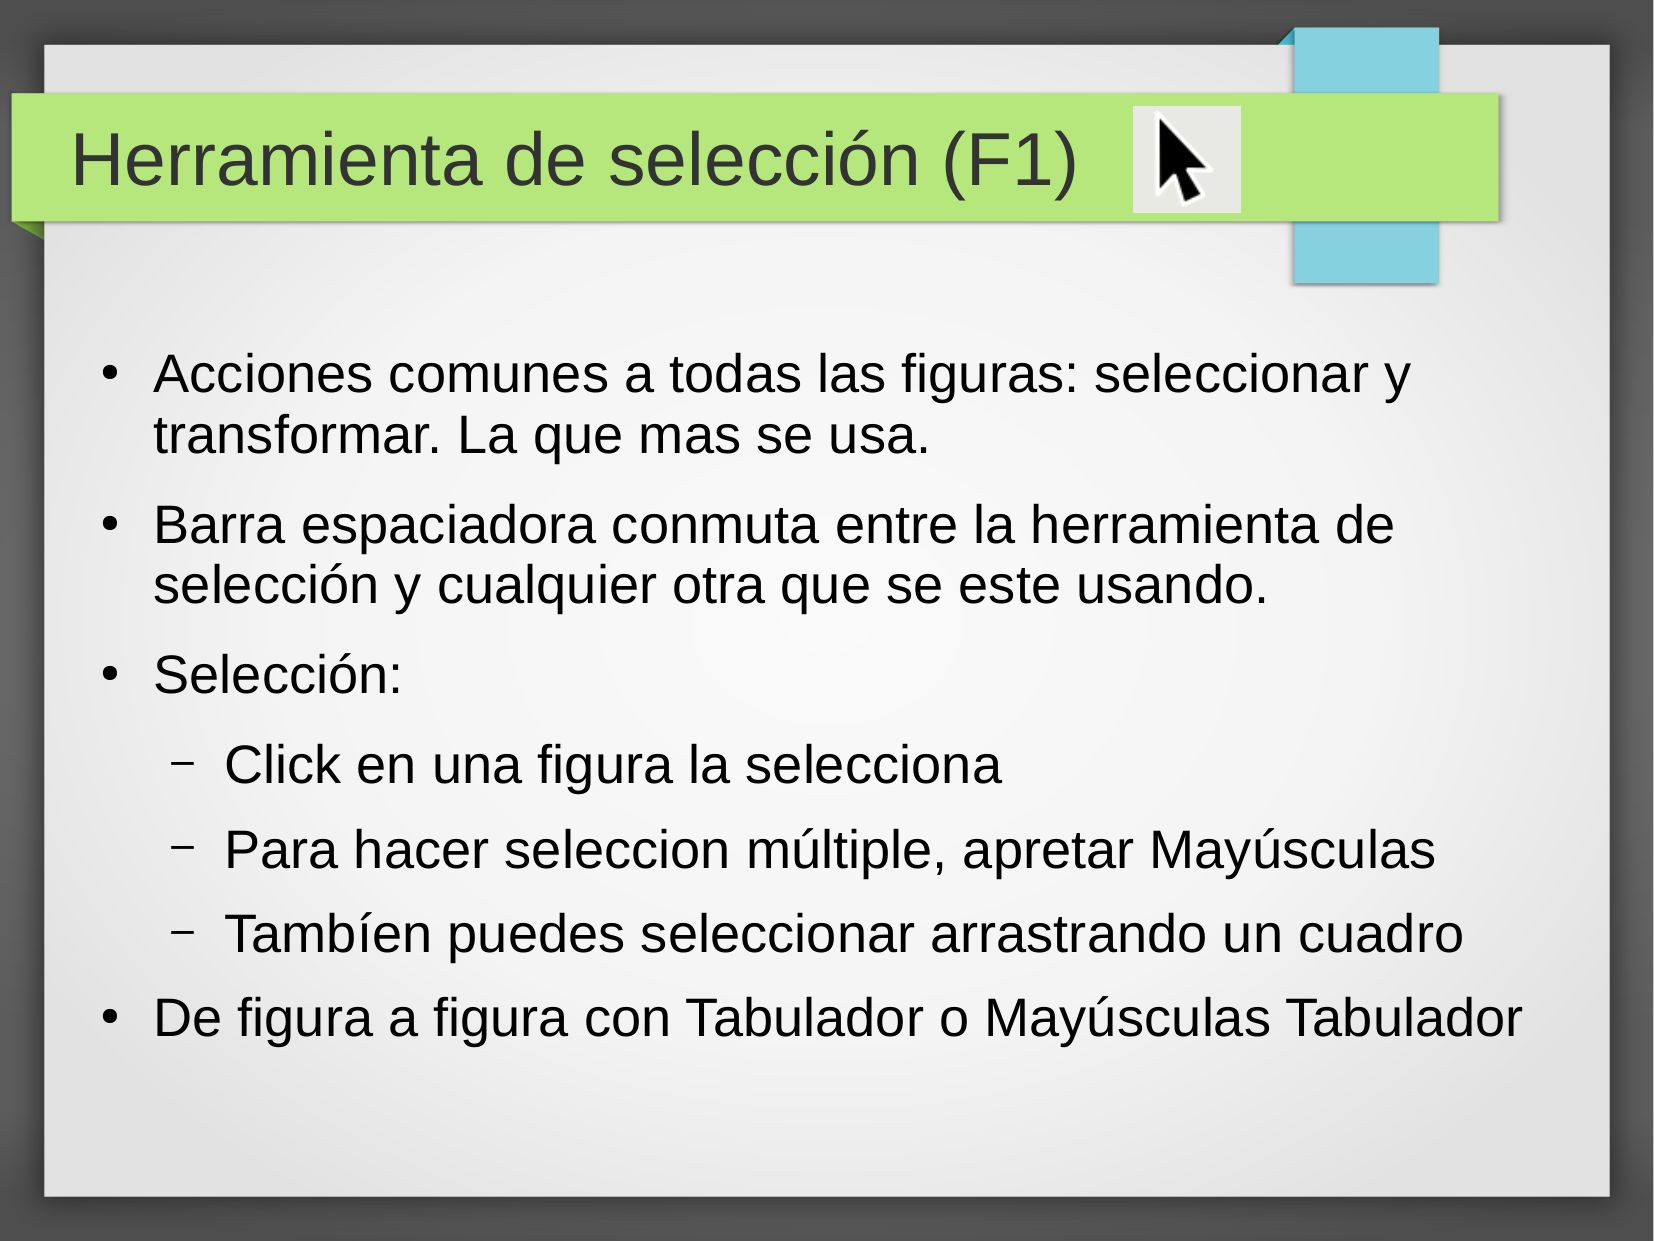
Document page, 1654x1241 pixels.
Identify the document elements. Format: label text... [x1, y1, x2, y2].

list Acciones comunes a todas las figuras: seleccionar y transformar. La que mas se usa. Barra espaciadora conmuta entre la herramienta de selección y cualquier otra que se este usando. Selección: Click en una figura la selecciona Para hacer seleccion múltiple, apretar Mayúsculas Tambíen puedes seleccionar arrastrando un cuadro De figura a figura con Tabulador o Mayúsculas Tabulador [82, 343, 1538, 1063]
title Herramienta de selección (F1) [70, 106, 1133, 213]
picture [0, 0, 1654, 1241]
